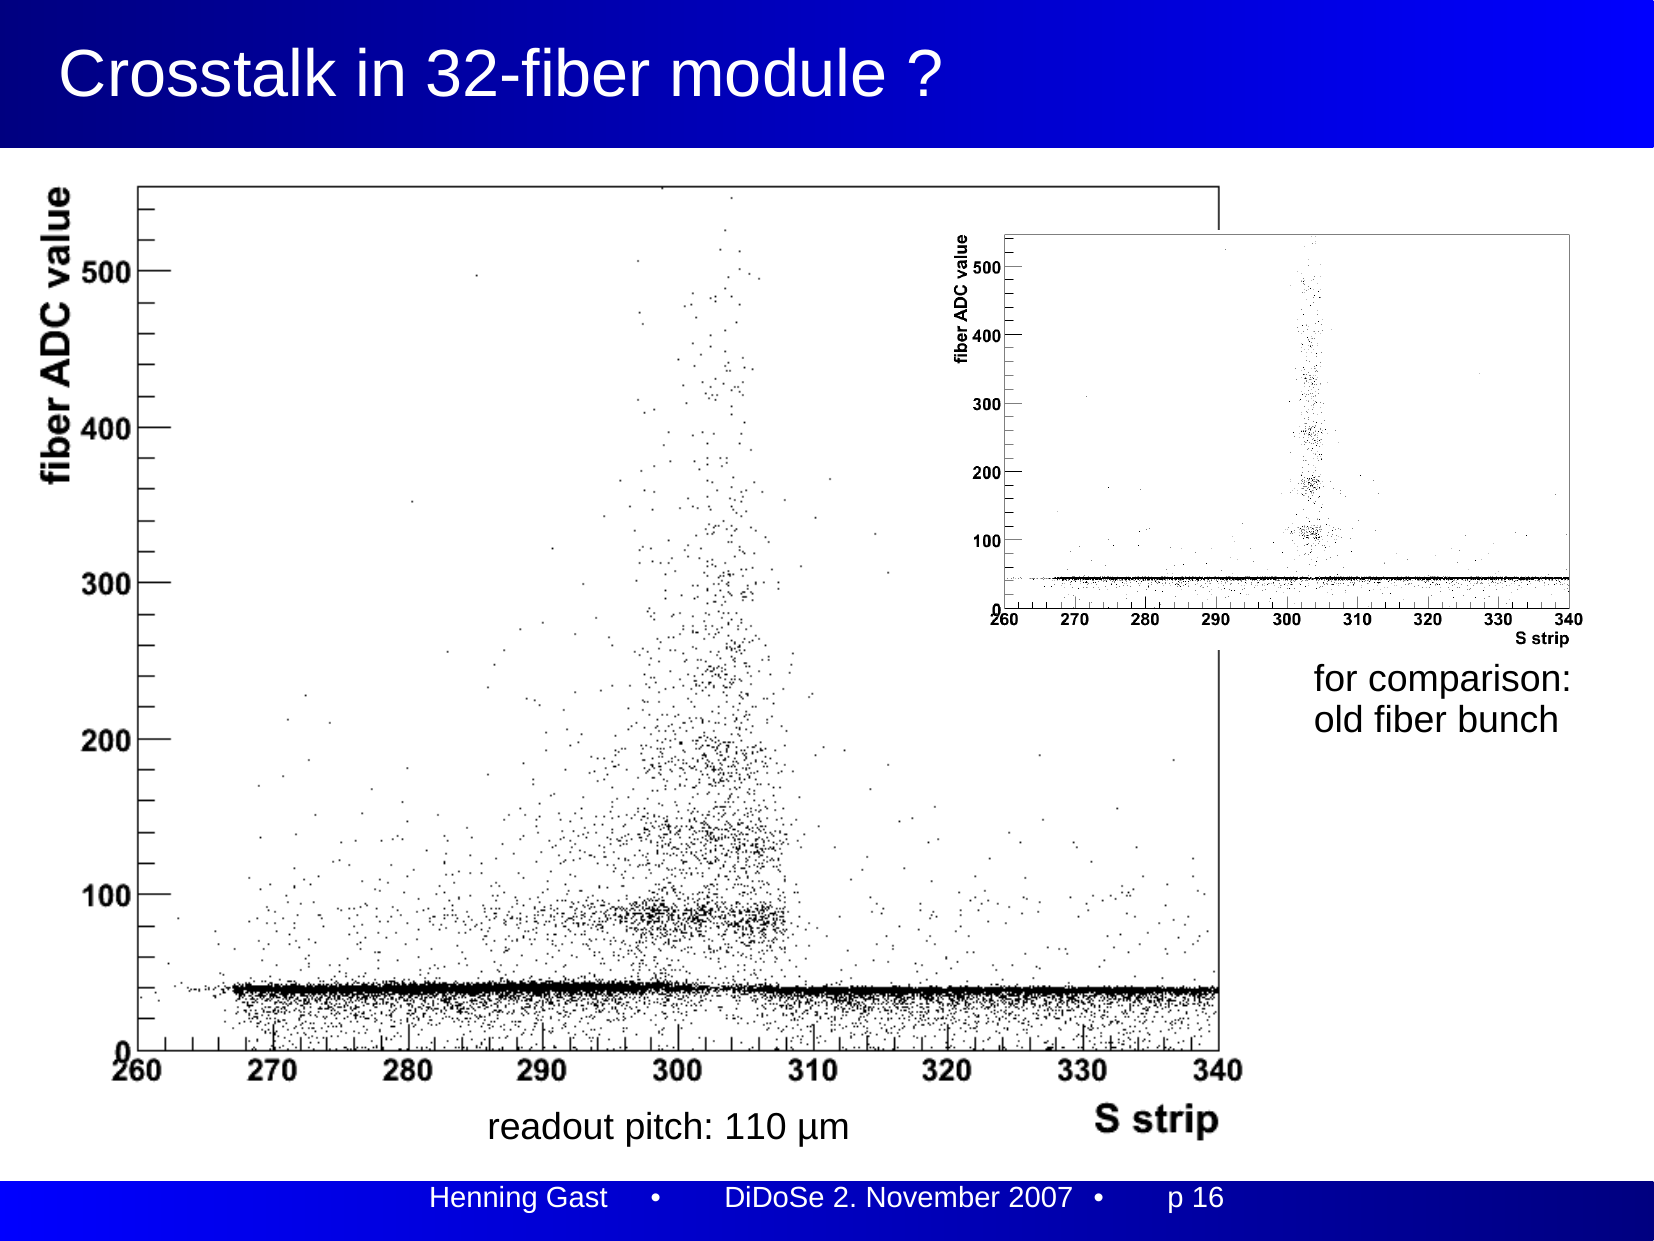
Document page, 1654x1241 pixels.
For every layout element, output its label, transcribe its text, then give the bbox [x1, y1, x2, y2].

text_box for comparison: old fiber bunch [1299, 649, 1595, 749]
picture [18, 162, 1595, 1152]
text_box readout pitch: 110 µm [472, 1098, 945, 1156]
title Crosstalk in 32-fiber module ? [0, 0, 1654, 148]
